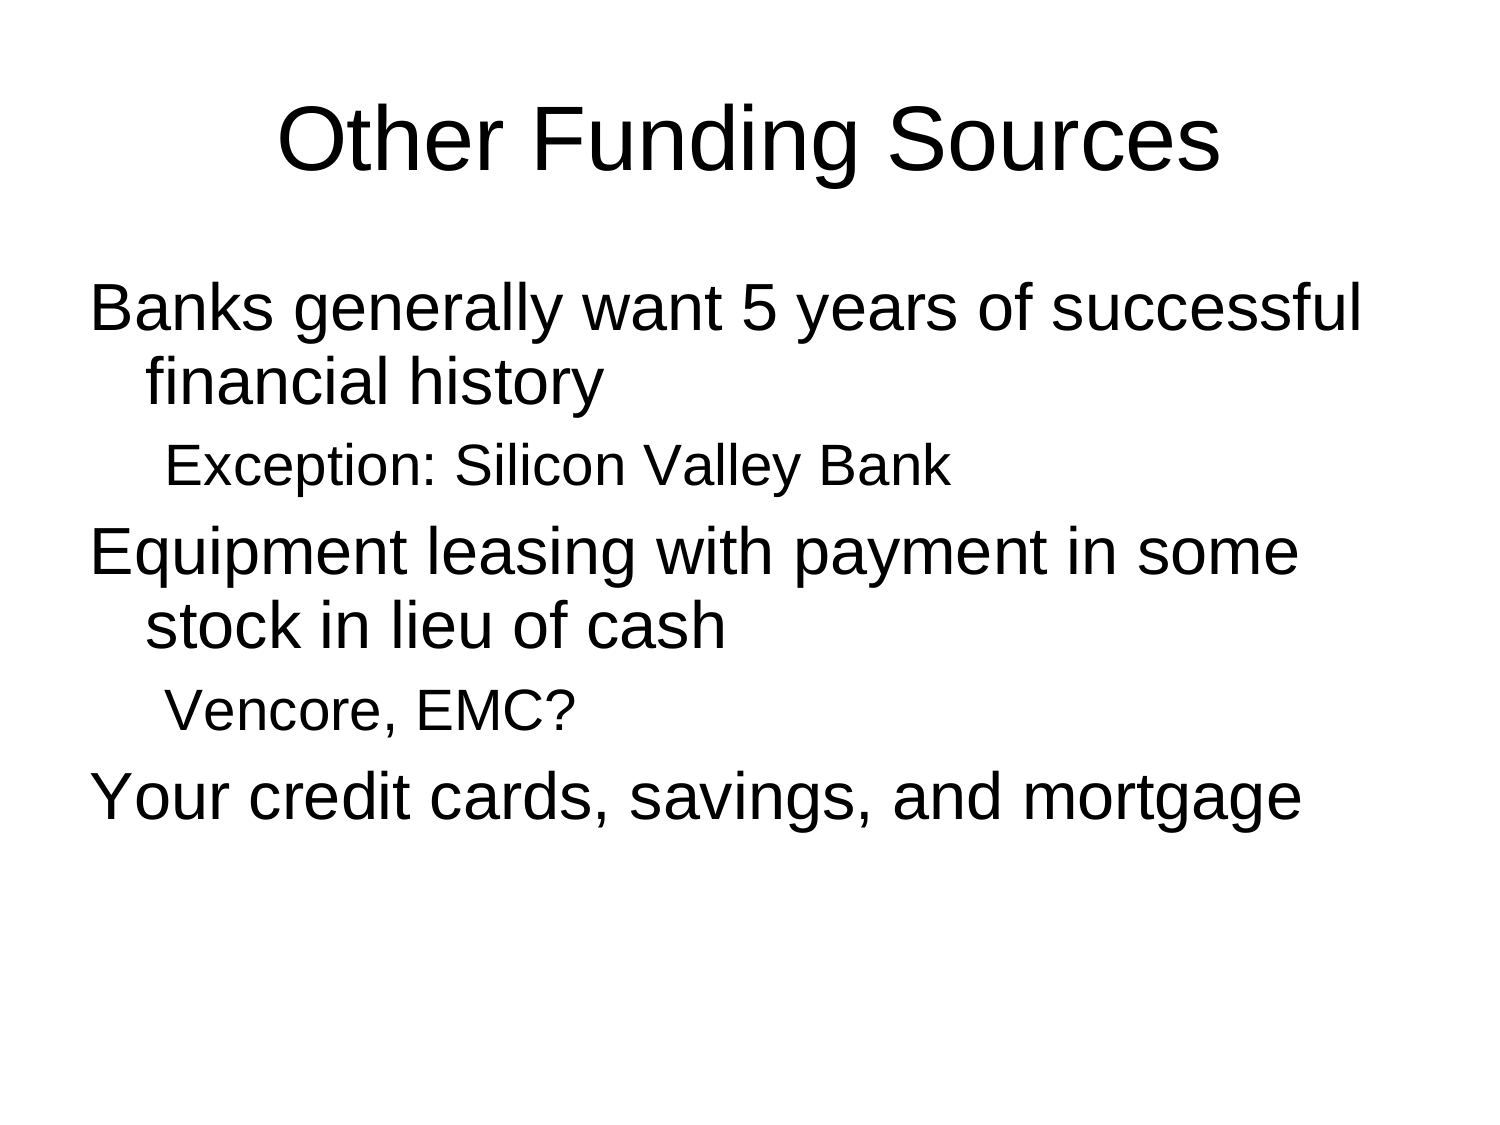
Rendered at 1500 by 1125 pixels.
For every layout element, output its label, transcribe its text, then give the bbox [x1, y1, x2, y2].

list Banks generally want 5 years of successful financial history Exception: Silicon Valley Bank Equipment leasing with payment in some stock in lieu of cash Vencore, EMC? Your credit cards, savings, and mortgage [75, 262, 1426, 1006]
title Other Funding Sources [75, 45, 1426, 233]
